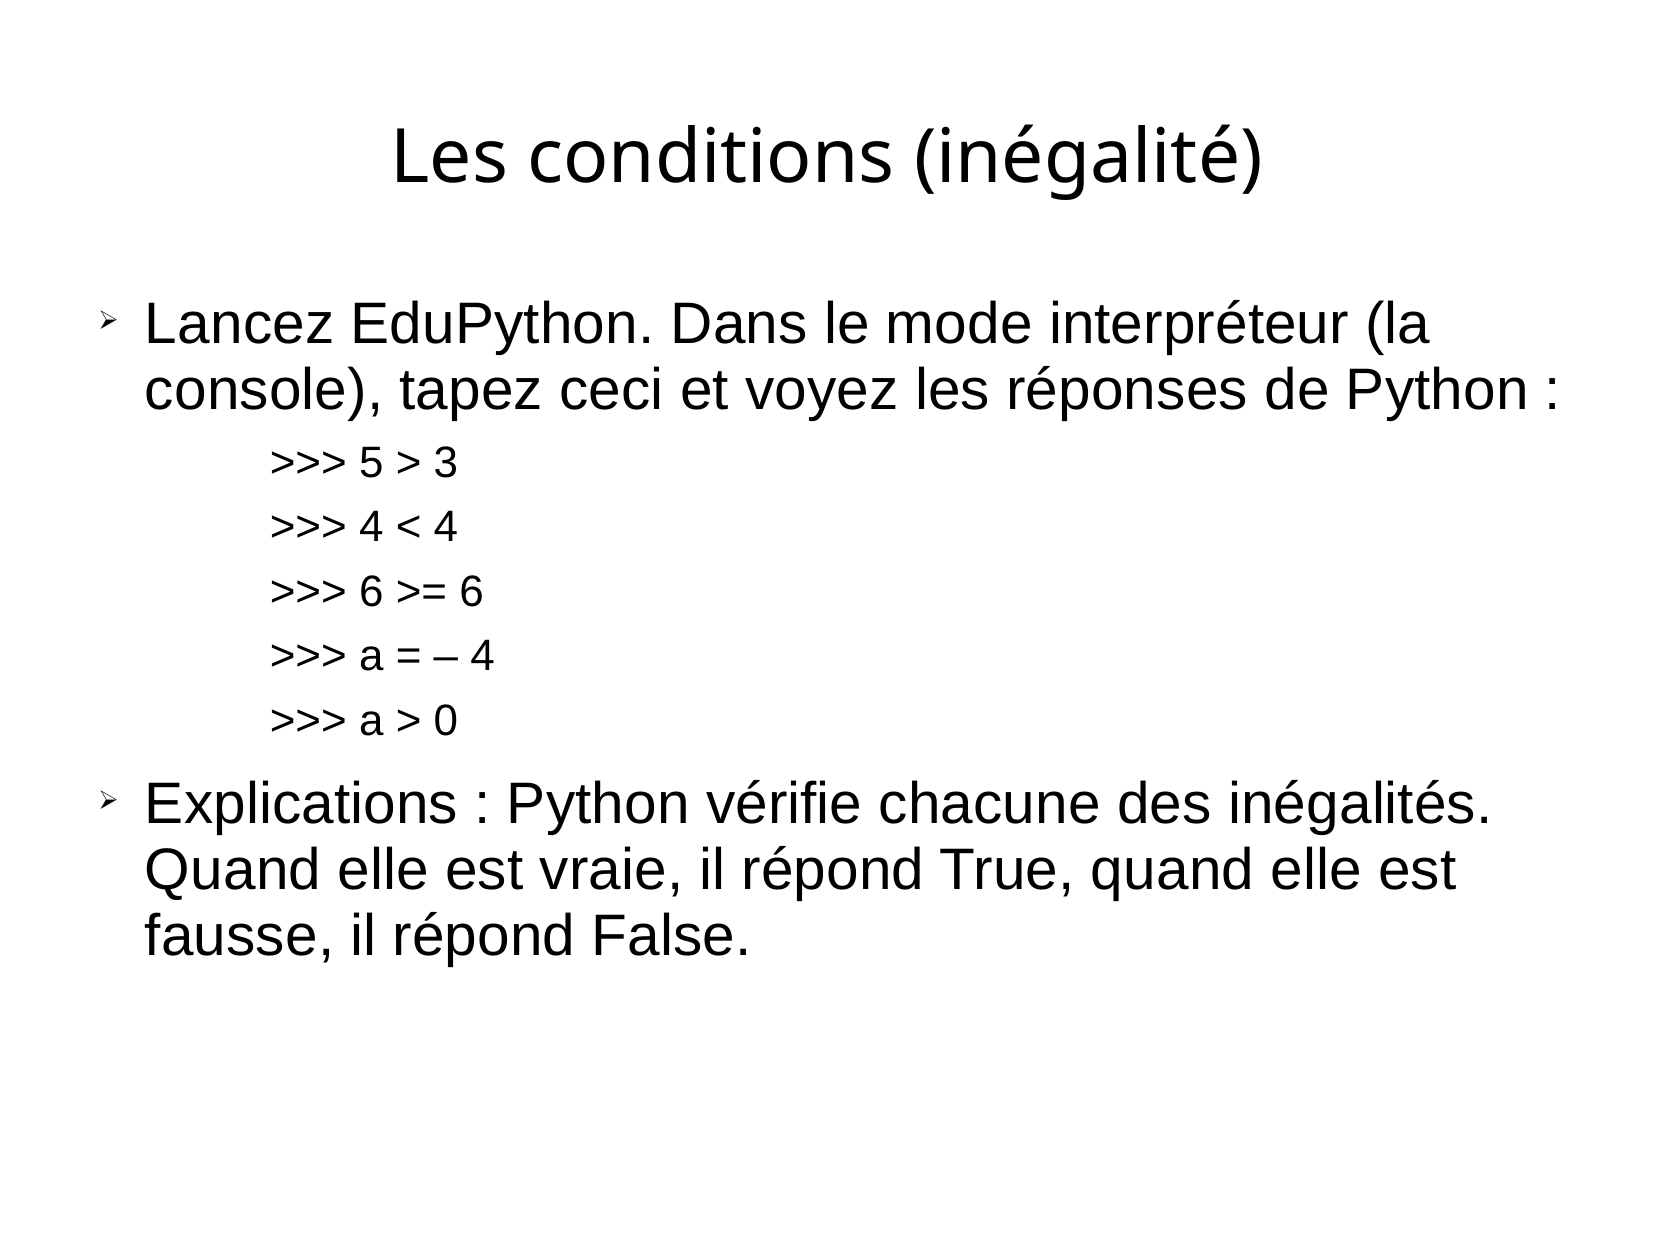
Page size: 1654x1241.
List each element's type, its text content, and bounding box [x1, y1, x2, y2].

list Lancez EduPython. Dans le mode interpréteur (la console), tapez ceci et voyez les réponses de Python : >>> 5 > 3 >>> 4 < 4 >>> 6 >= 6 >>> a = – 4 >>> a > 0 Explications : Python vérifie chacune des inégalités. Quand elle est vraie, il répond True, quand elle est fausse, il répond False. [82, 290, 1571, 1010]
title Les conditions (inégalité) [82, 49, 1571, 257]
